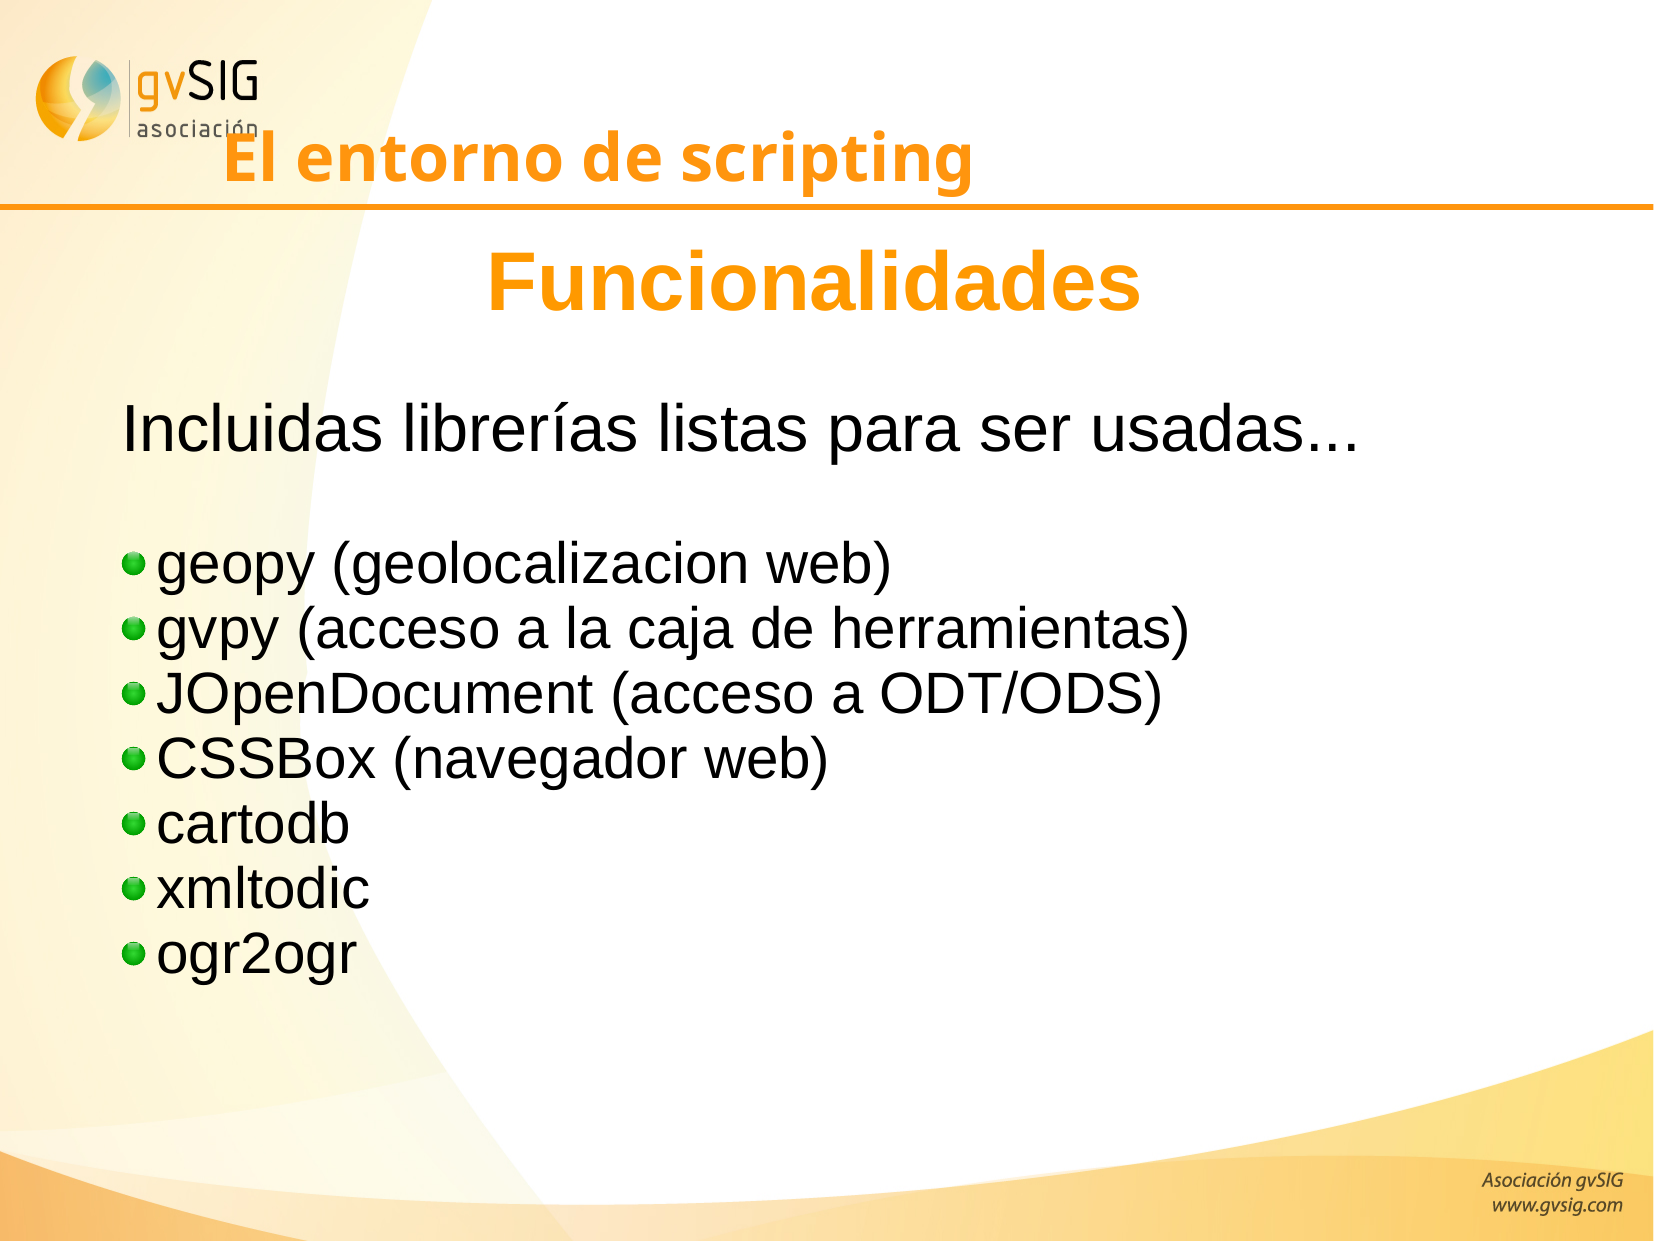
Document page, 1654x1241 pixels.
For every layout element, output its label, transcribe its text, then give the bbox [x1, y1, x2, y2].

text_box Funcionalidades [23, 228, 1607, 337]
title El entorno de scripting [0, 0, 1654, 207]
text_box Incluidas librerías listas para ser usadas... geopy (geolocalizacion web) gvpy (acceso a la caja de herramientas) JOpenDocument (acceso a ODT/ODS) CSSBox (navegador web) cartodb xmltodic ogr2ogr [106, 383, 1560, 1058]
picture [0, 210, 1654, 1241]
